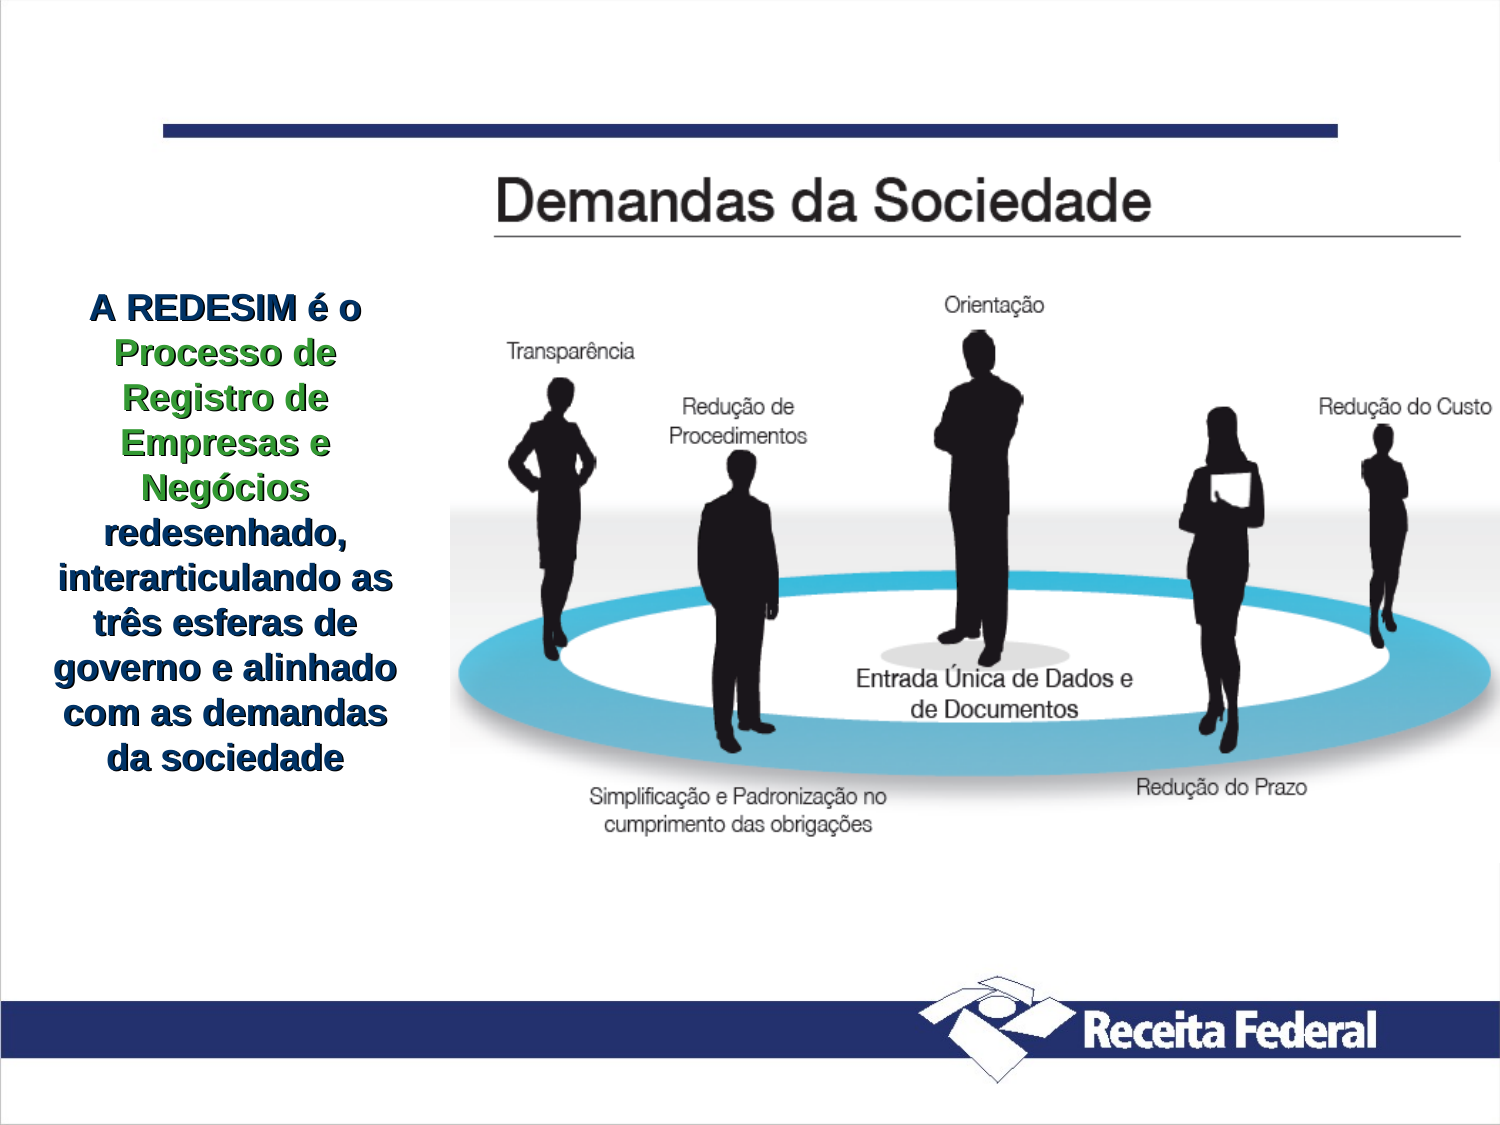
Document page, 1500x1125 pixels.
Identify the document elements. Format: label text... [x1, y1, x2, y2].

picture [0, 0, 1500, 1125]
text_box A REDESIM é o Processo de Registro de Empresas e Negócios redesenhado, interarticulando as três esferas de governo e alinhado com as demandas da sociedade [24, 274, 426, 786]
